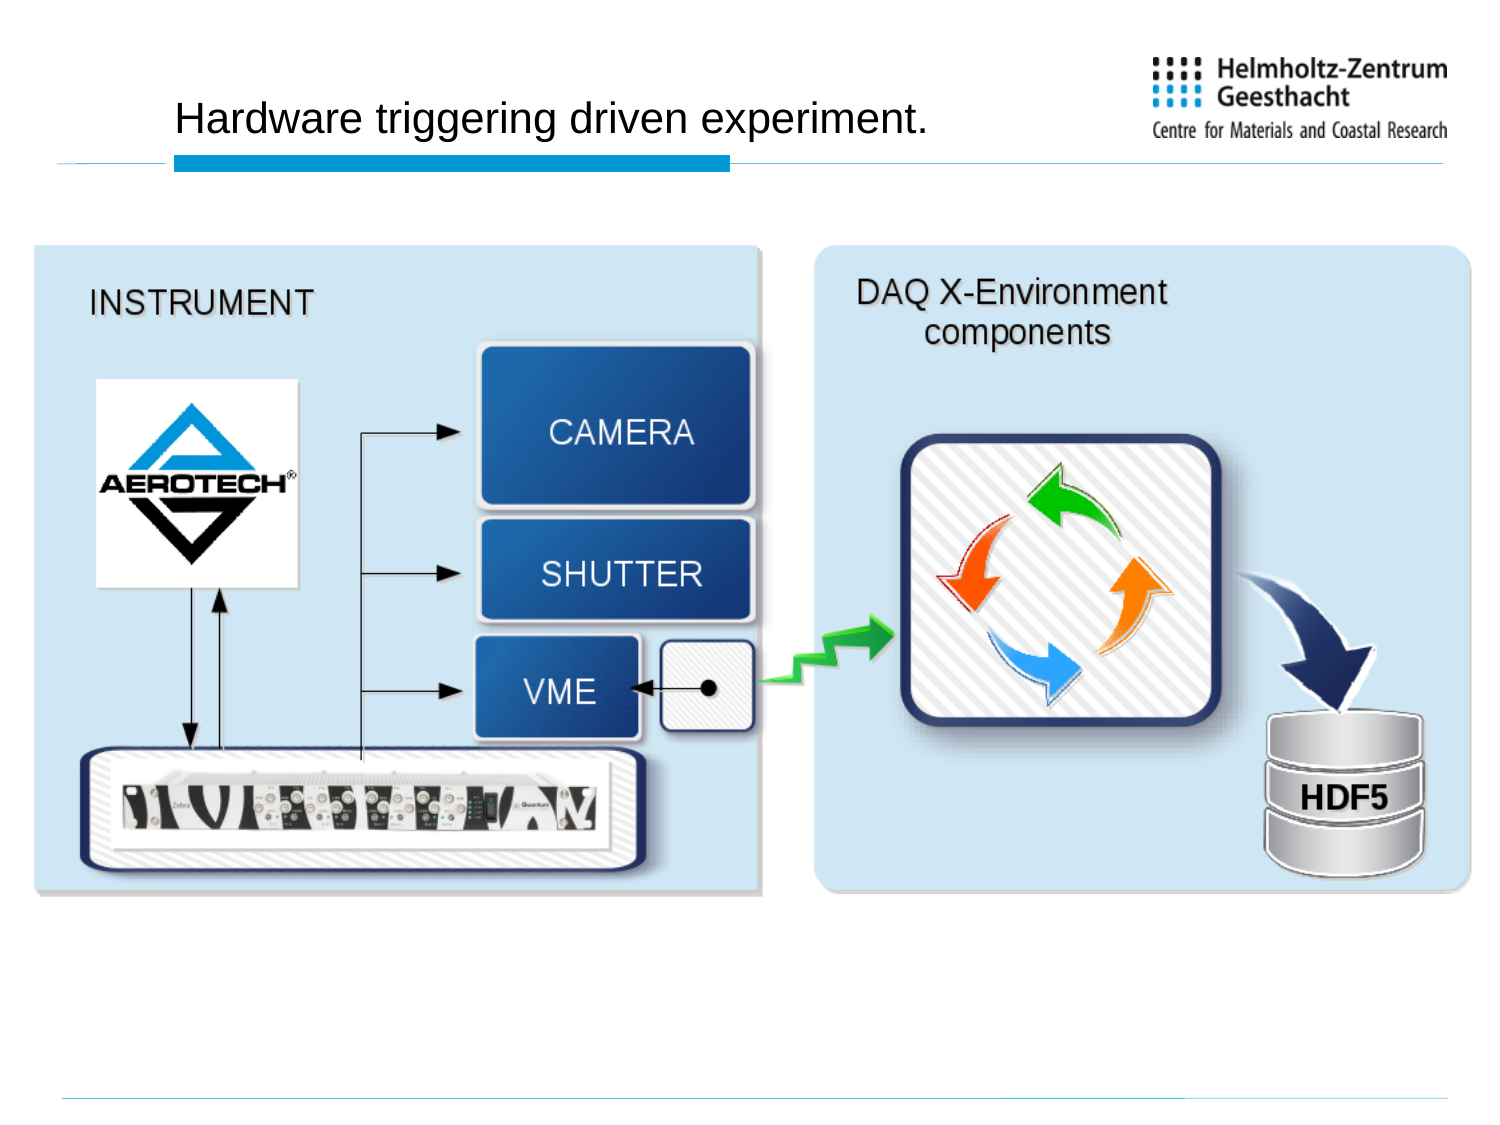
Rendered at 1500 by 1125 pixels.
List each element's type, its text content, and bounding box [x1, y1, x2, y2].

text_box Hardware triggering driven experiment. [174, 58, 1124, 143]
picture [1153, 57, 1447, 138]
picture [0, 224, 1500, 930]
